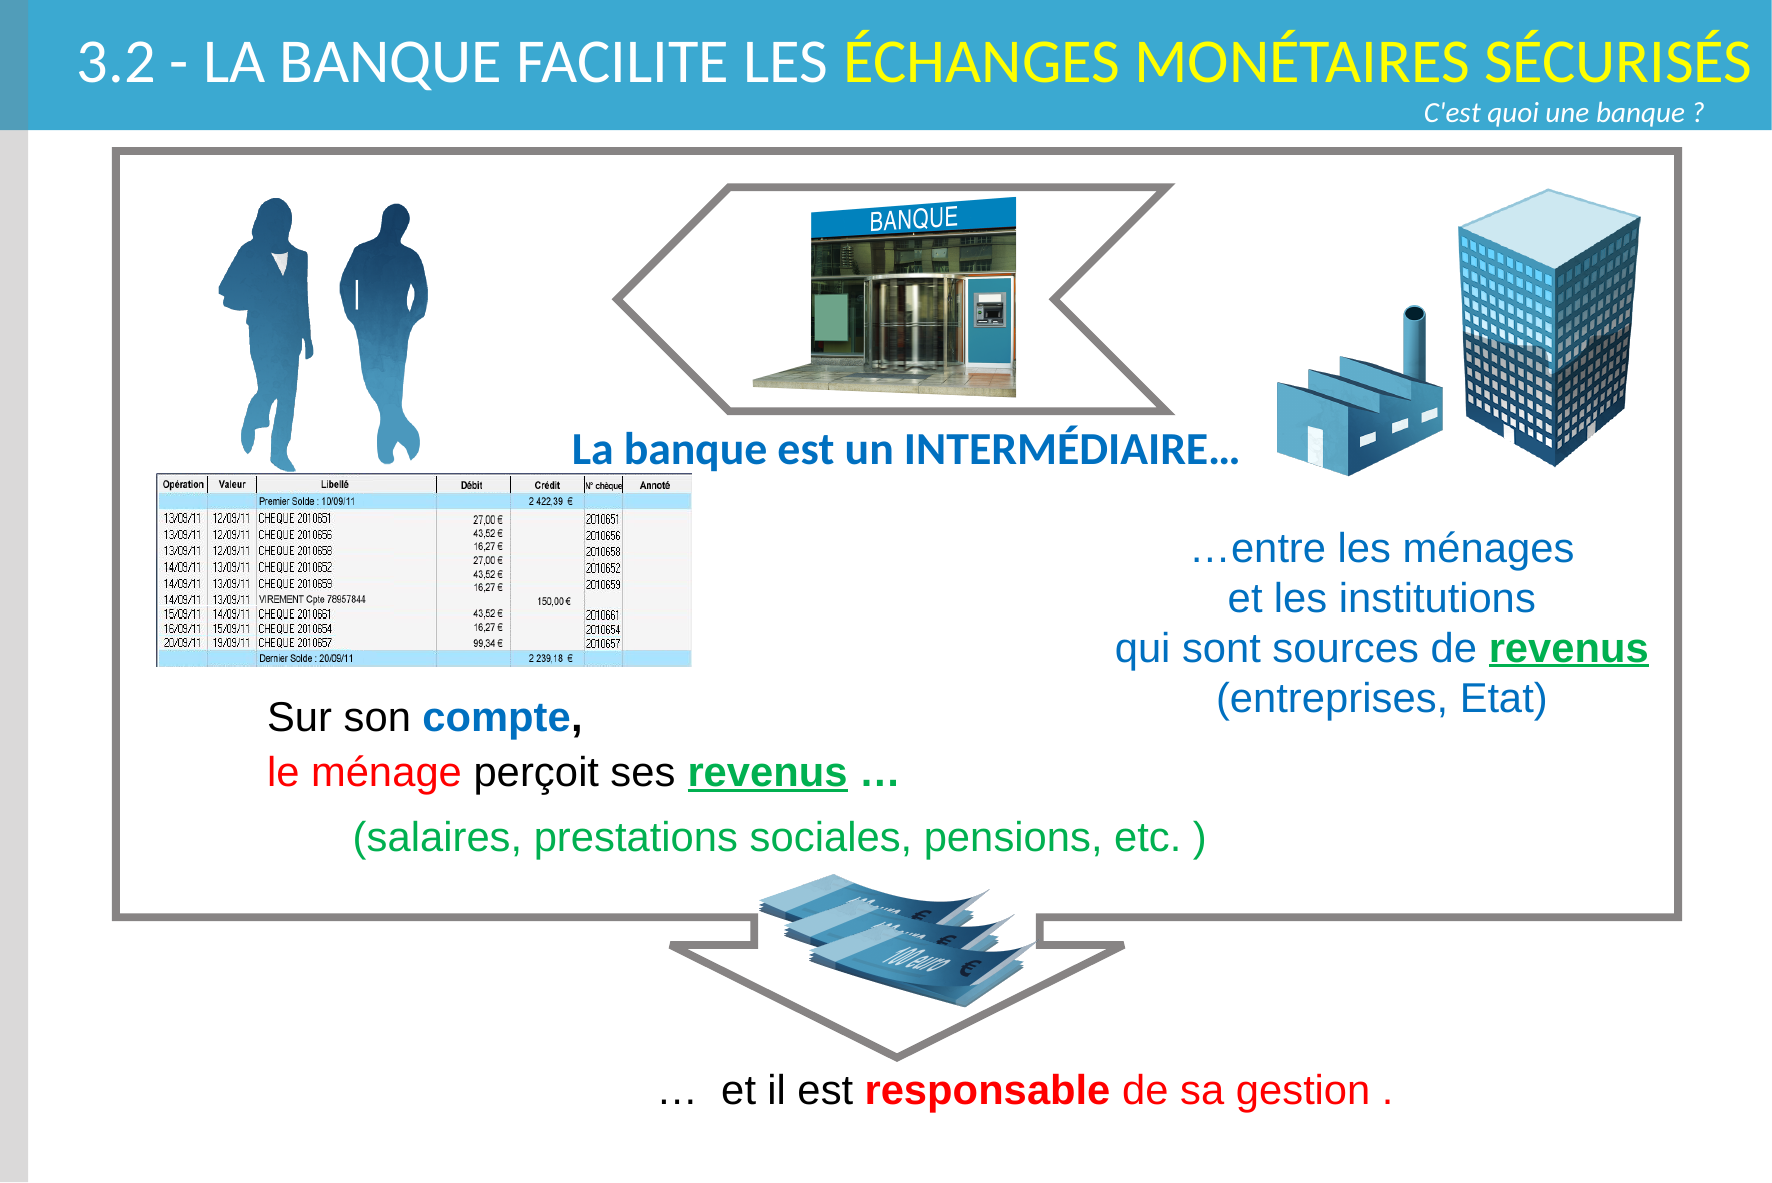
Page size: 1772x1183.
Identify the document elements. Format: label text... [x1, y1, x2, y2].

text_box La banque est un INTERMÉDIAIRE… [531, 411, 1359, 482]
picture [742, 192, 1041, 407]
picture [156, 193, 692, 667]
text_box (salaires, prestations sociales, pensions, etc. ) [338, 801, 1223, 868]
picture [1264, 169, 1719, 482]
picture [748, 863, 1049, 1018]
text_box Sur son compte, [252, 682, 1167, 748]
text_box le ménage perçoit ses revenus … [252, 737, 946, 803]
text_box … et il est responsable de sa gestion . [641, 1055, 1409, 1121]
list 3.2 - LA BANQUE FACILITE LES ÉCHANGES MONÉTAIRES SÉCURISÉS [0, 19, 1772, 96]
text_box …entre les ménages et les institutions qui sont sources de revenus (entreprises, Etat) [1085, 512, 1679, 729]
